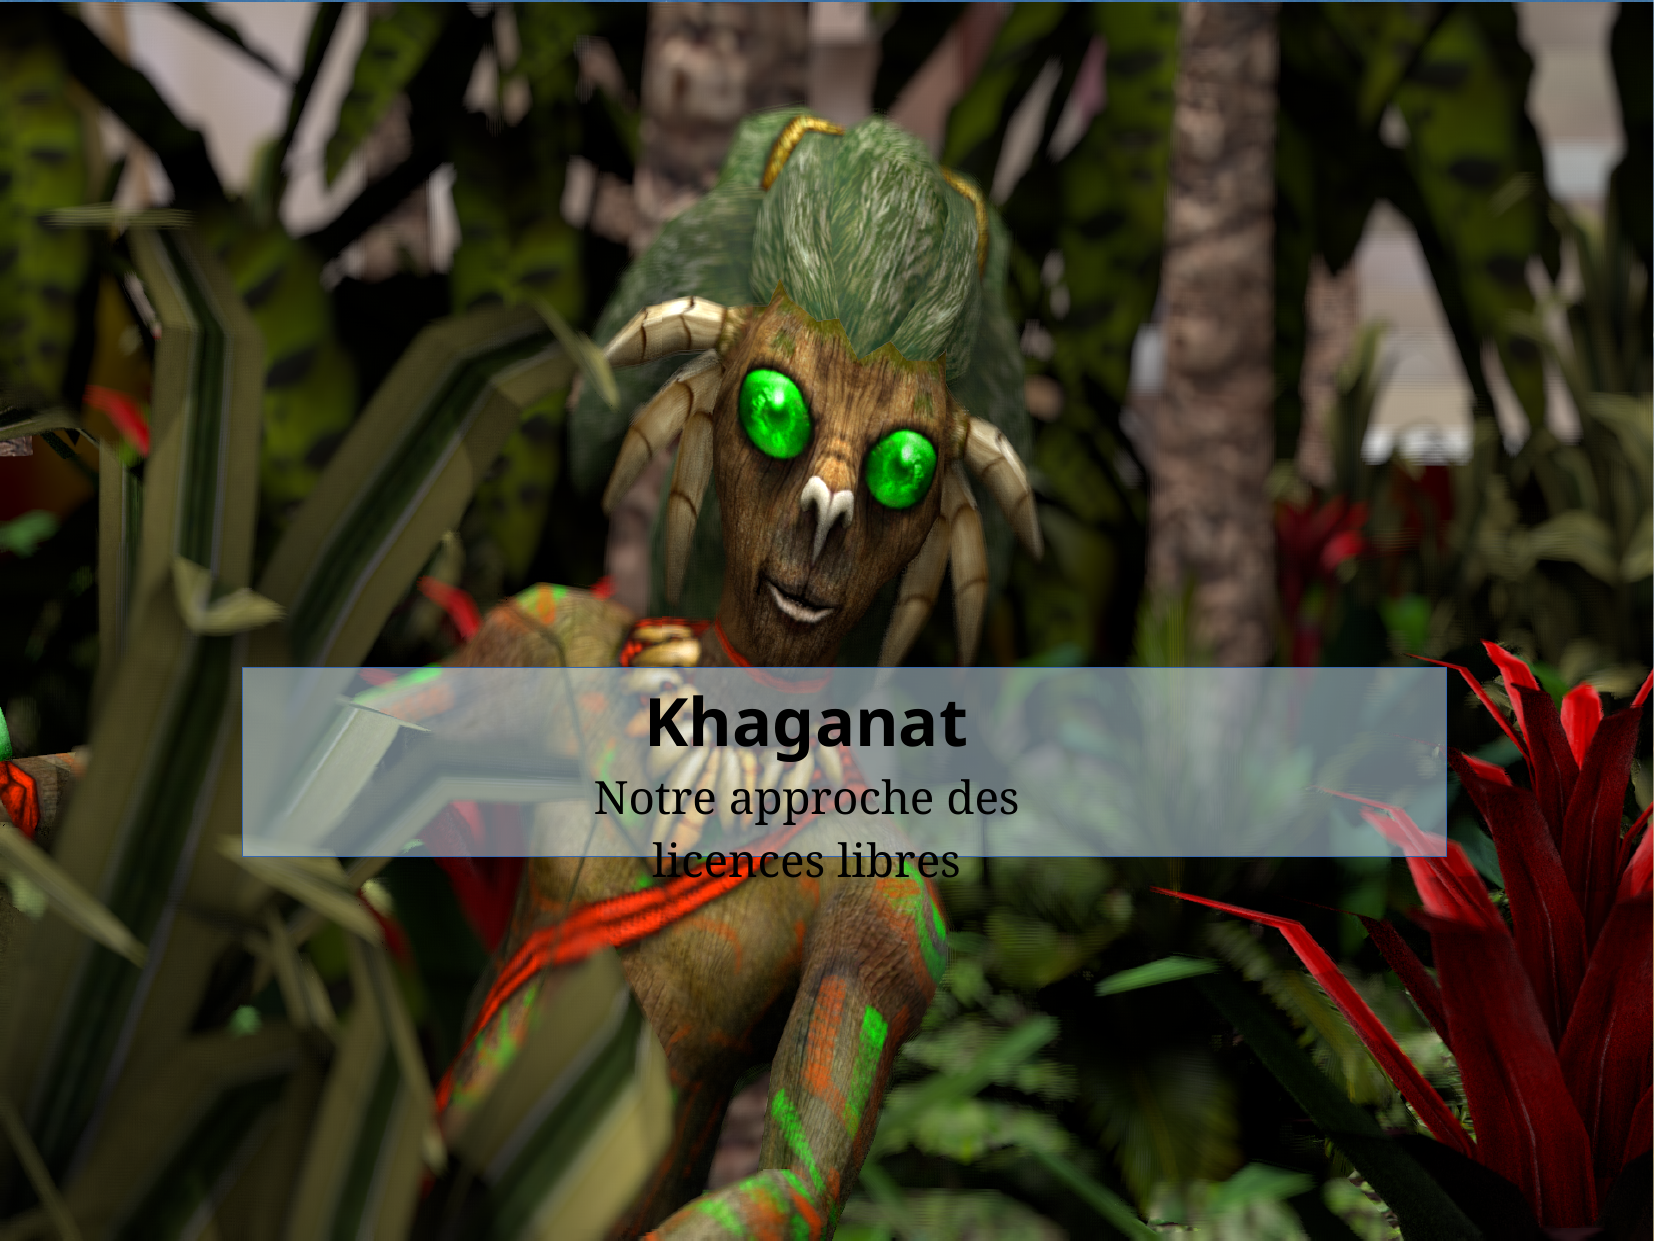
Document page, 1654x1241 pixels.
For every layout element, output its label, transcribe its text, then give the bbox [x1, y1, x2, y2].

text_box [242, 667, 578, 857]
picture [0, 0, 1654, 1241]
text_box [1170, 667, 1447, 857]
text_box Khaganat Notre approche des licences libres [578, 667, 1170, 862]
